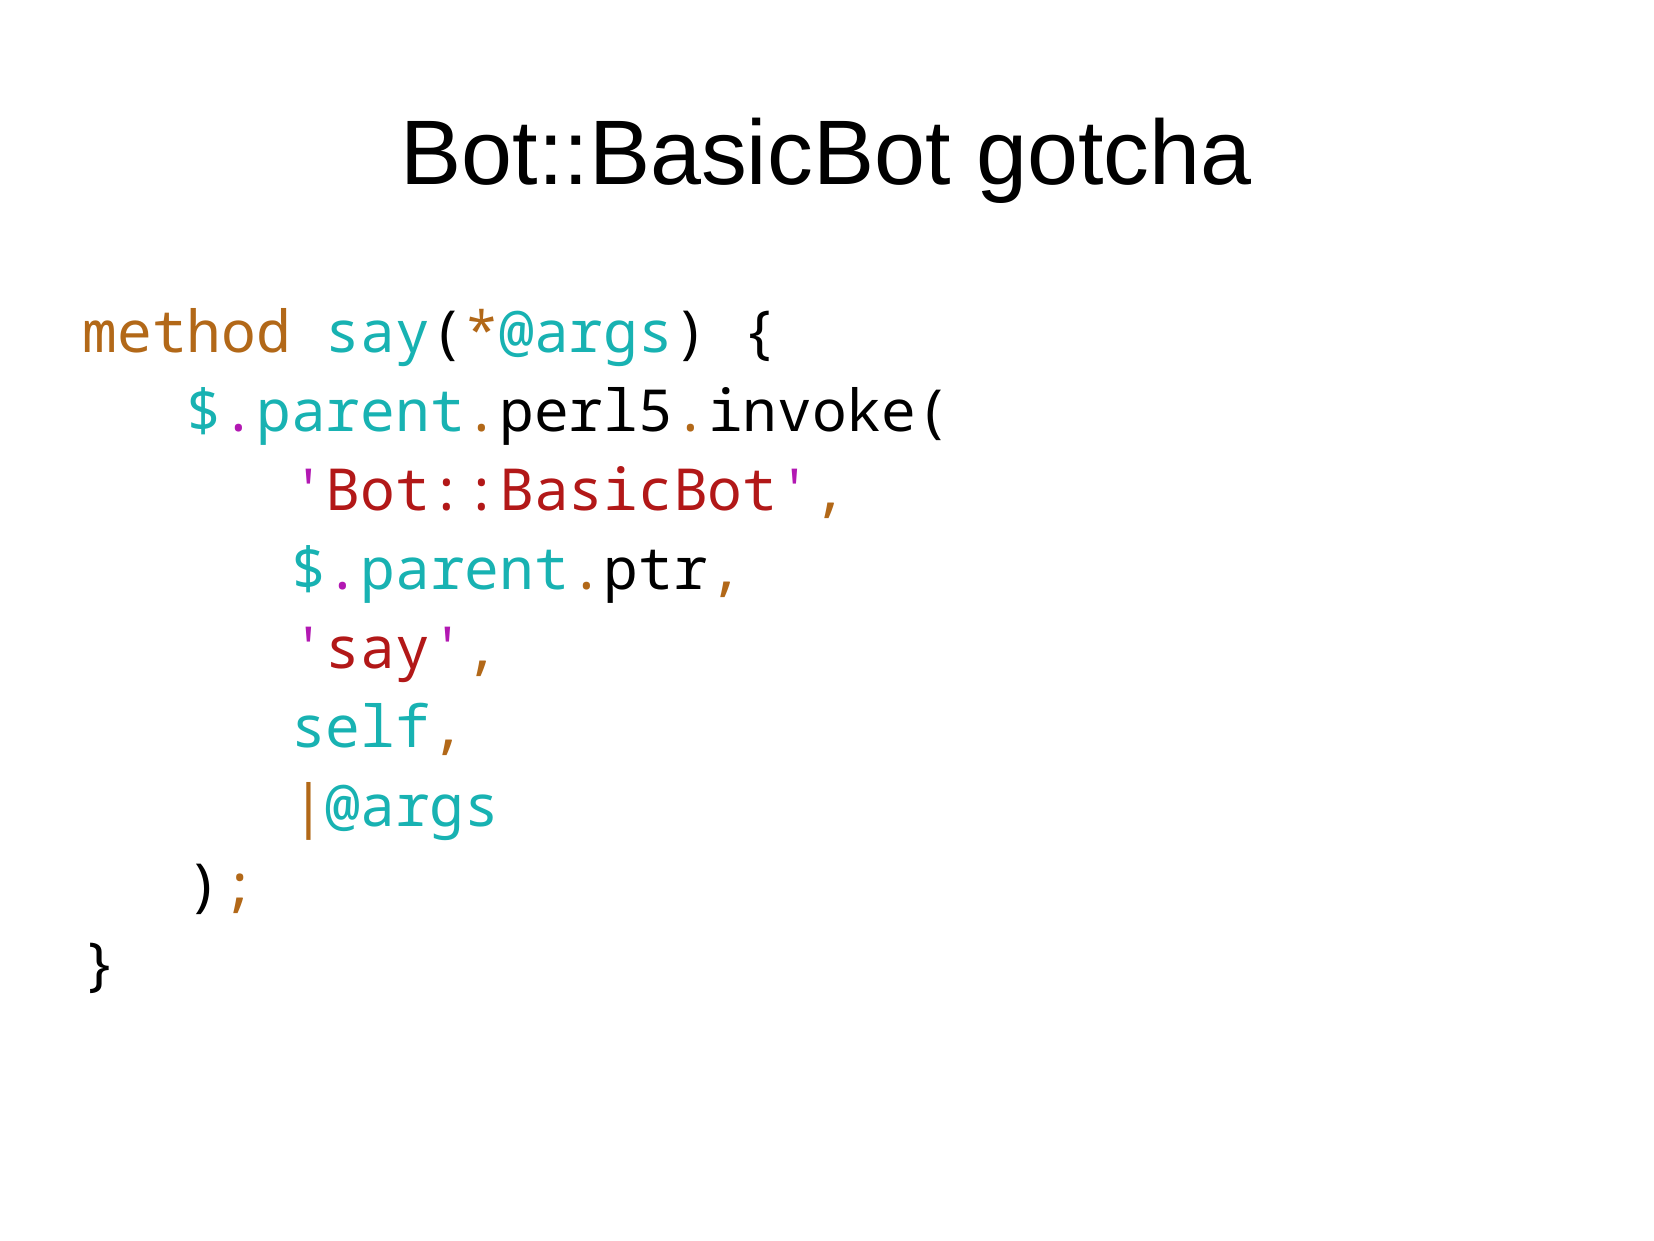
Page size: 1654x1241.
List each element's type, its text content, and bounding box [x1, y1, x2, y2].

list method say(*@args) { $.parent.perl5.invoke( 'Bot::BasicBot', $.parent.ptr, 'say', self, |@args ); } [82, 290, 1571, 1010]
title Bot::BasicBot gotcha [82, 49, 1571, 257]
